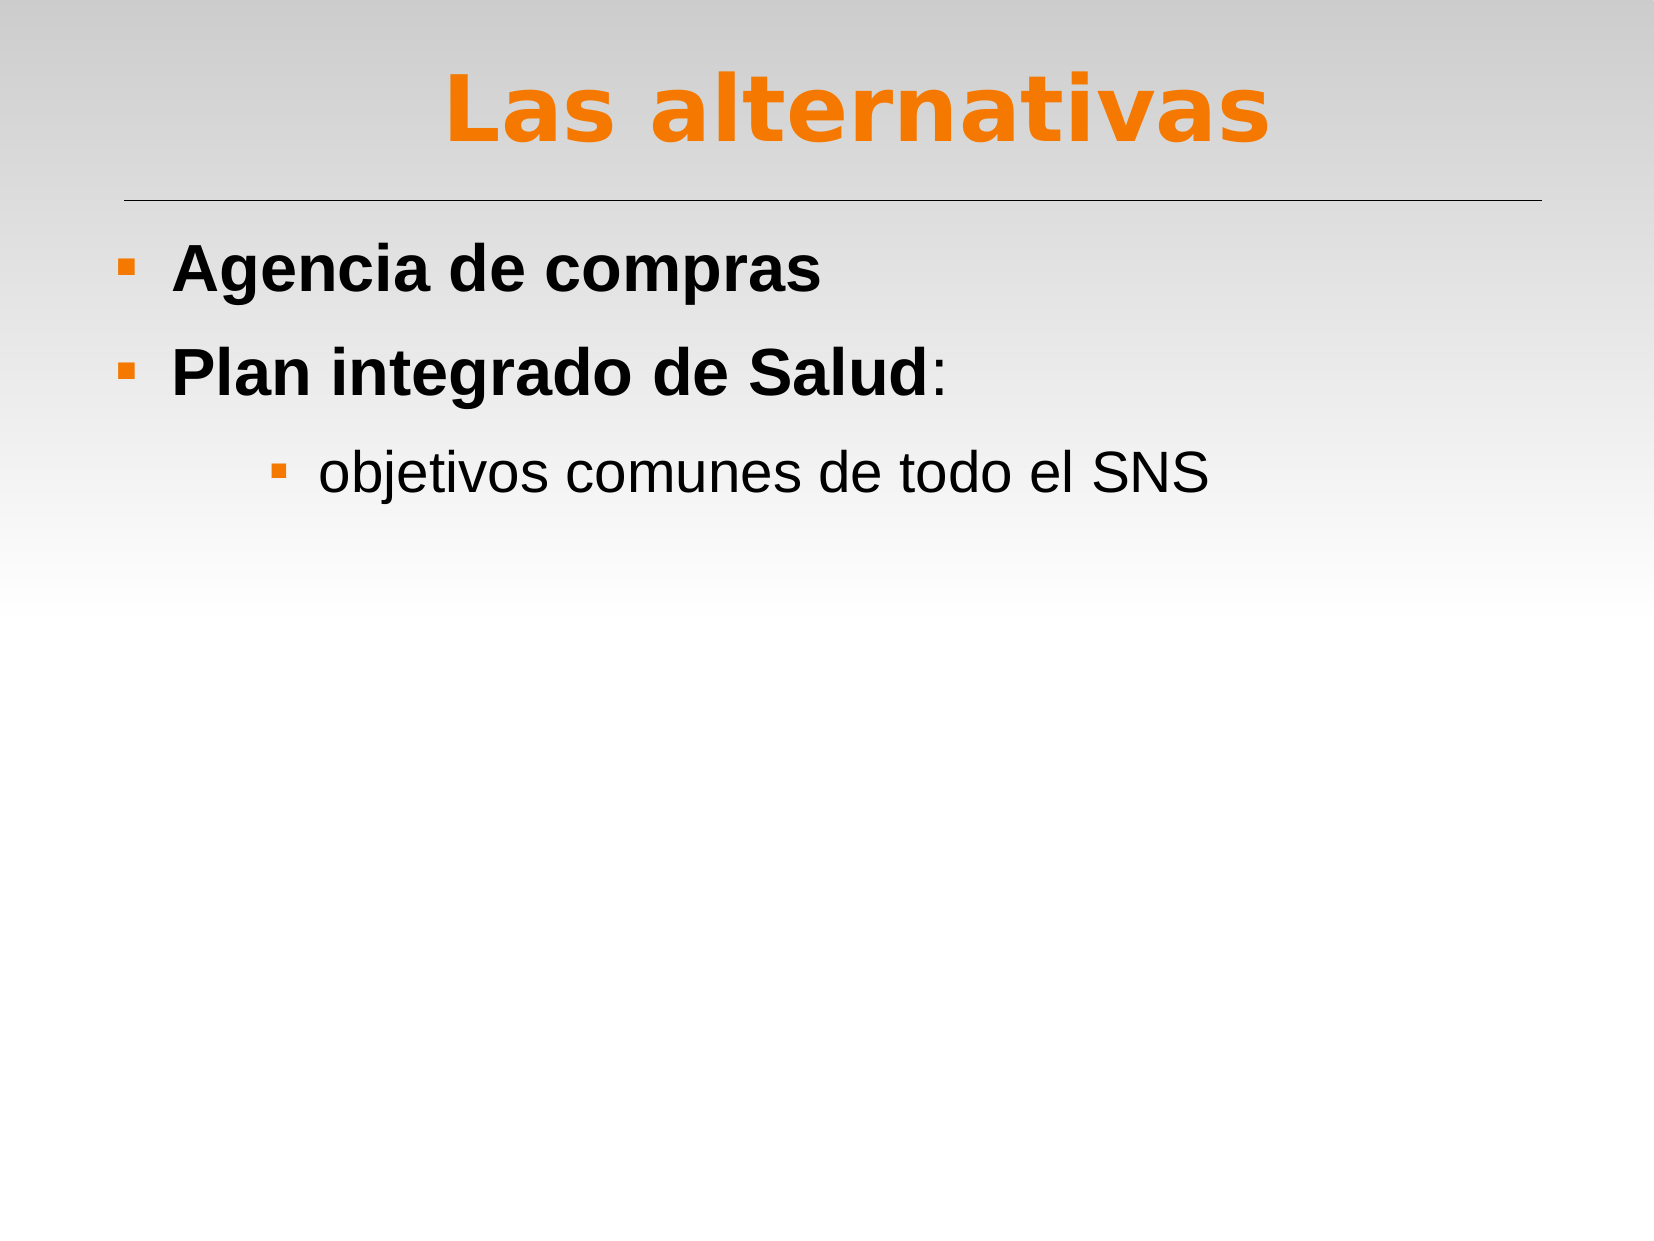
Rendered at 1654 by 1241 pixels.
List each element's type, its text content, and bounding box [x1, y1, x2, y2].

title Las alternativas [59, 25, 1625, 178]
list Agencia de compras Plan integrado de Salud: objetivos comunes de todo el SNS [82, 231, 1571, 1050]
